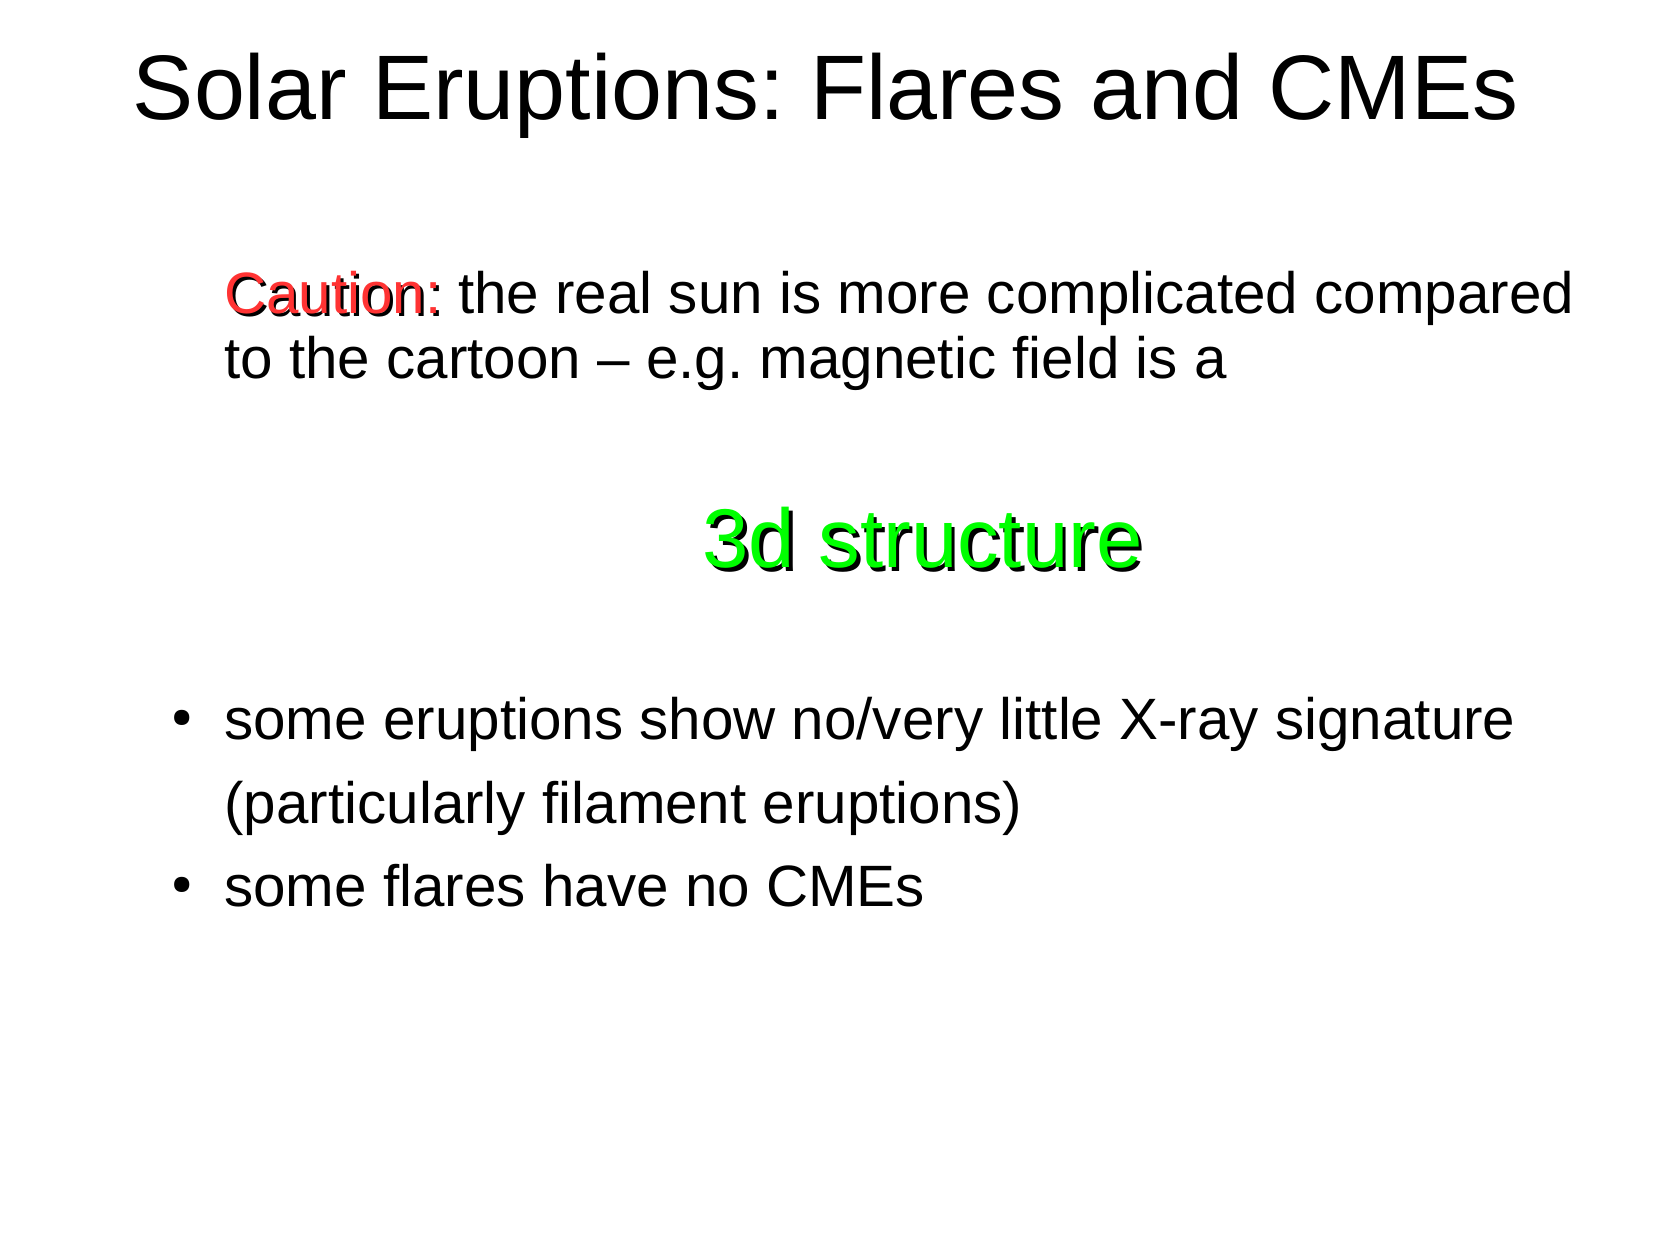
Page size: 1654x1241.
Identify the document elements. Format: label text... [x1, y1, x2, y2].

list Caution: the real sun is more complicated compared to the cartoon – e.g. magnetic field is a 3d structure some eruptions show no/very little X-ray signature (particularly filament eruptions) some flares have no CMEs [153, 177, 1607, 1158]
title Solar Eruptions: Flares and CMEs [82, 0, 1571, 192]
